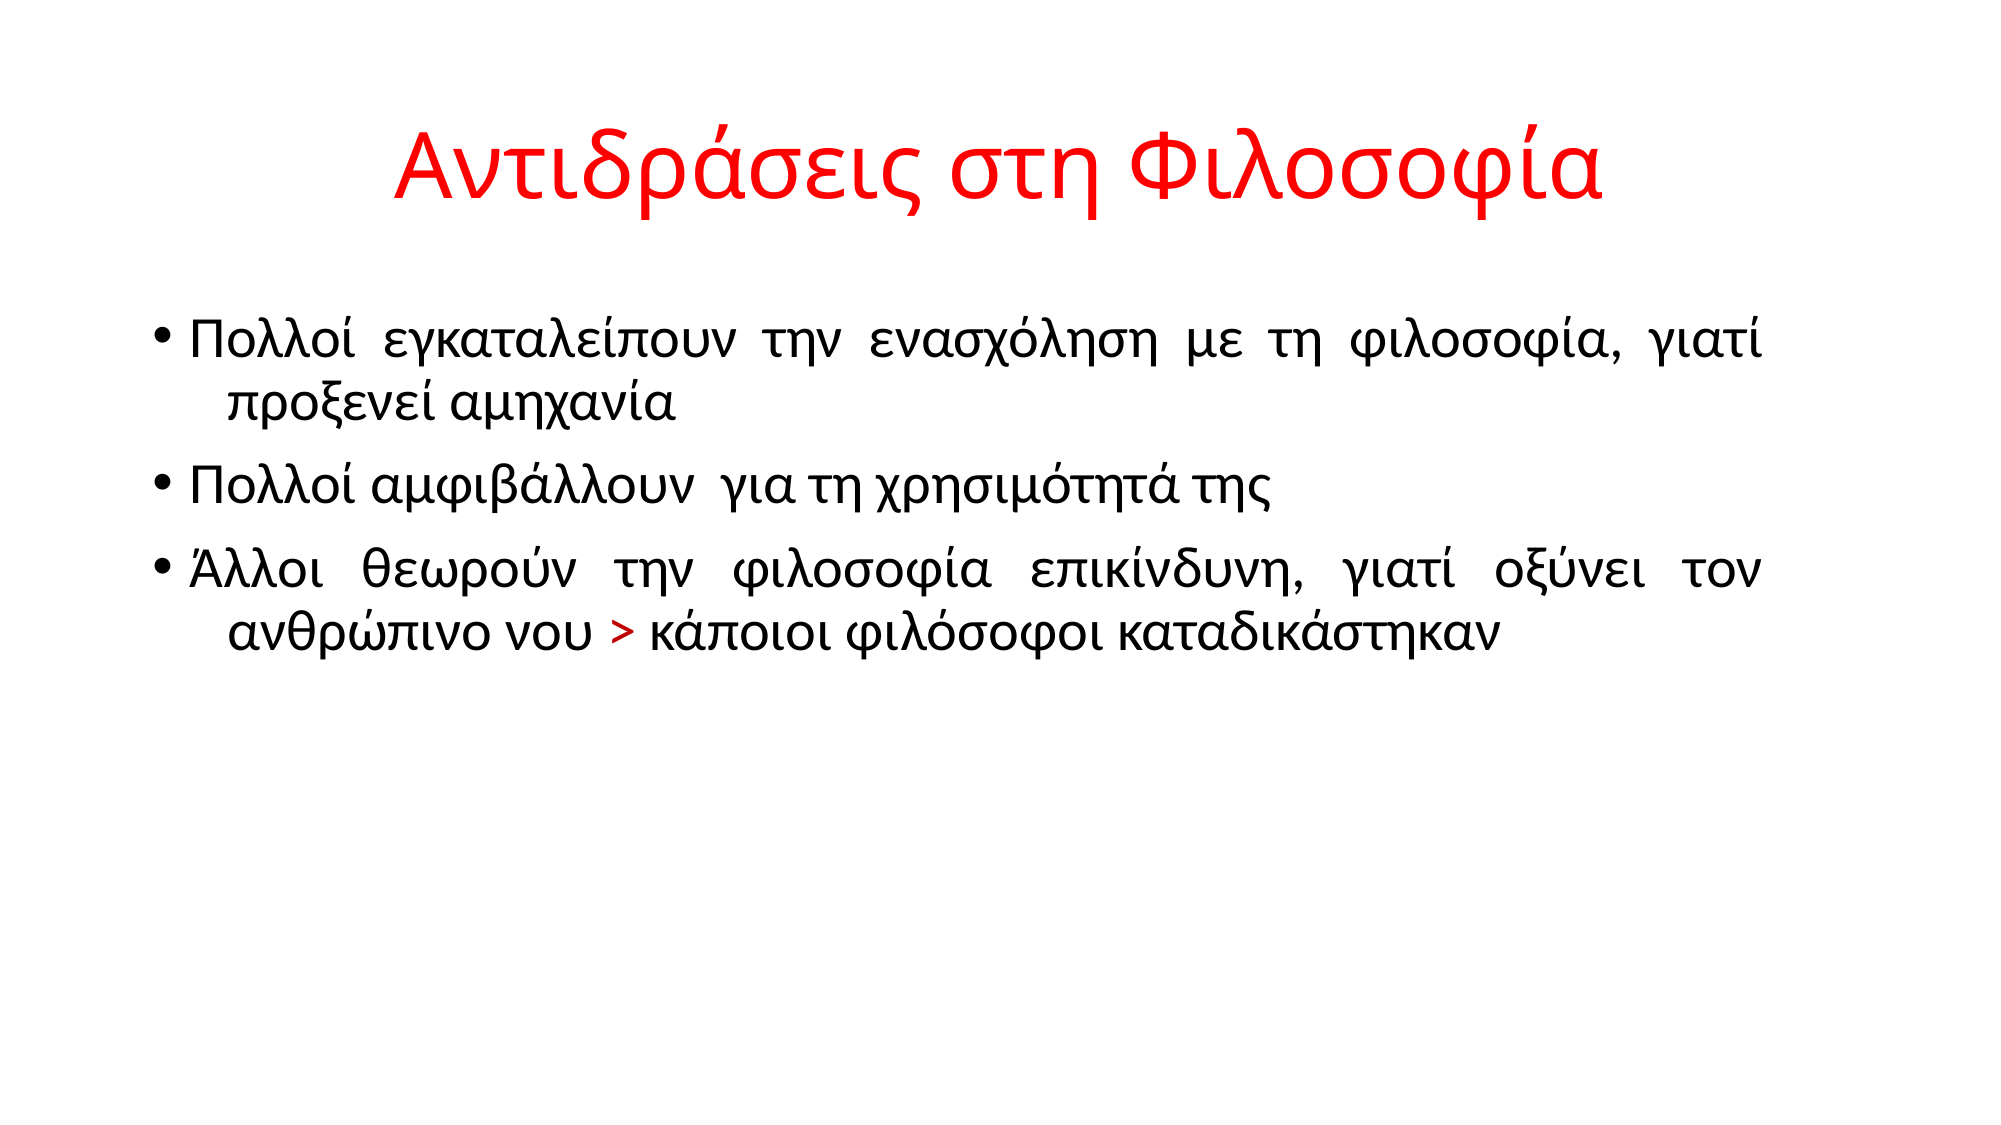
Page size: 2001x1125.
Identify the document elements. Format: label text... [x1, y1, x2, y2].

title Αντιδράσεις στη Φιλοσοφία [137, 59, 1863, 278]
list Πολλοί εγκαταλείπουν την ενασχόληση με τη φιλοσοφία, γιατί προξενεί αμηχανία Πολλοί αμφιβάλλουν για τη χρησιμότητά της Άλλοι θεωρούν την φιλοσοφία επικίνδυνη, γιατί οξύνει τον ανθρώπινο νου > κάποιοι φιλόσοφοι καταδικάστηκαν [137, 299, 1863, 1014]
